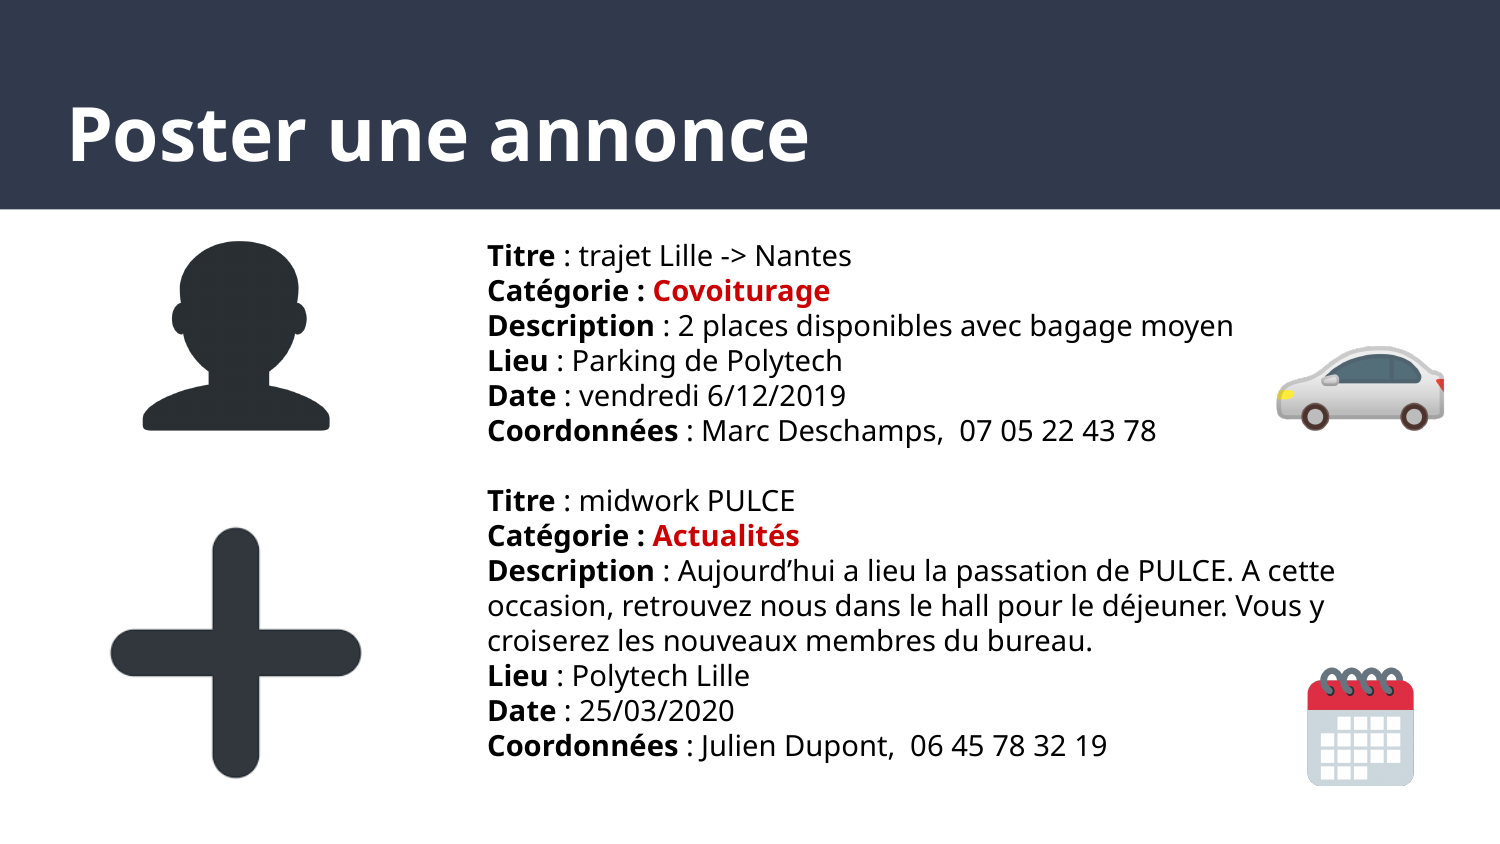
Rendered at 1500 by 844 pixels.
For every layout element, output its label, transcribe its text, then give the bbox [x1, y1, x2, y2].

title Poster une annonce [51, 71, 1449, 174]
picture [1271, 344, 1449, 436]
text_box Titre : trajet Lille -> Nantes Catégorie : Covoiturage Description : 2 places disponibles avec bagage moyen Lieu : Parking de Polytech Date : vendredi 6/12/2019 Coordonnées : Marc Deschamps, 07 05 22 43 78 Titre : midwork PULCE Catégorie : Actualités Description : Aujourd’hui a lieu la passation de PULCE. A cette occasion, retrouvez nous dans le hall pour le déjeuner. Vous y croiserez les nouveaux membres du bureau. Lieu : Polytech Lille Date : 25/03/2020 Coordonnées : Julien Dupont, 06 45 78 32 19 [472, 222, 1391, 818]
picture [95, 512, 377, 794]
picture [137, 238, 335, 436]
picture [1301, 667, 1420, 786]
